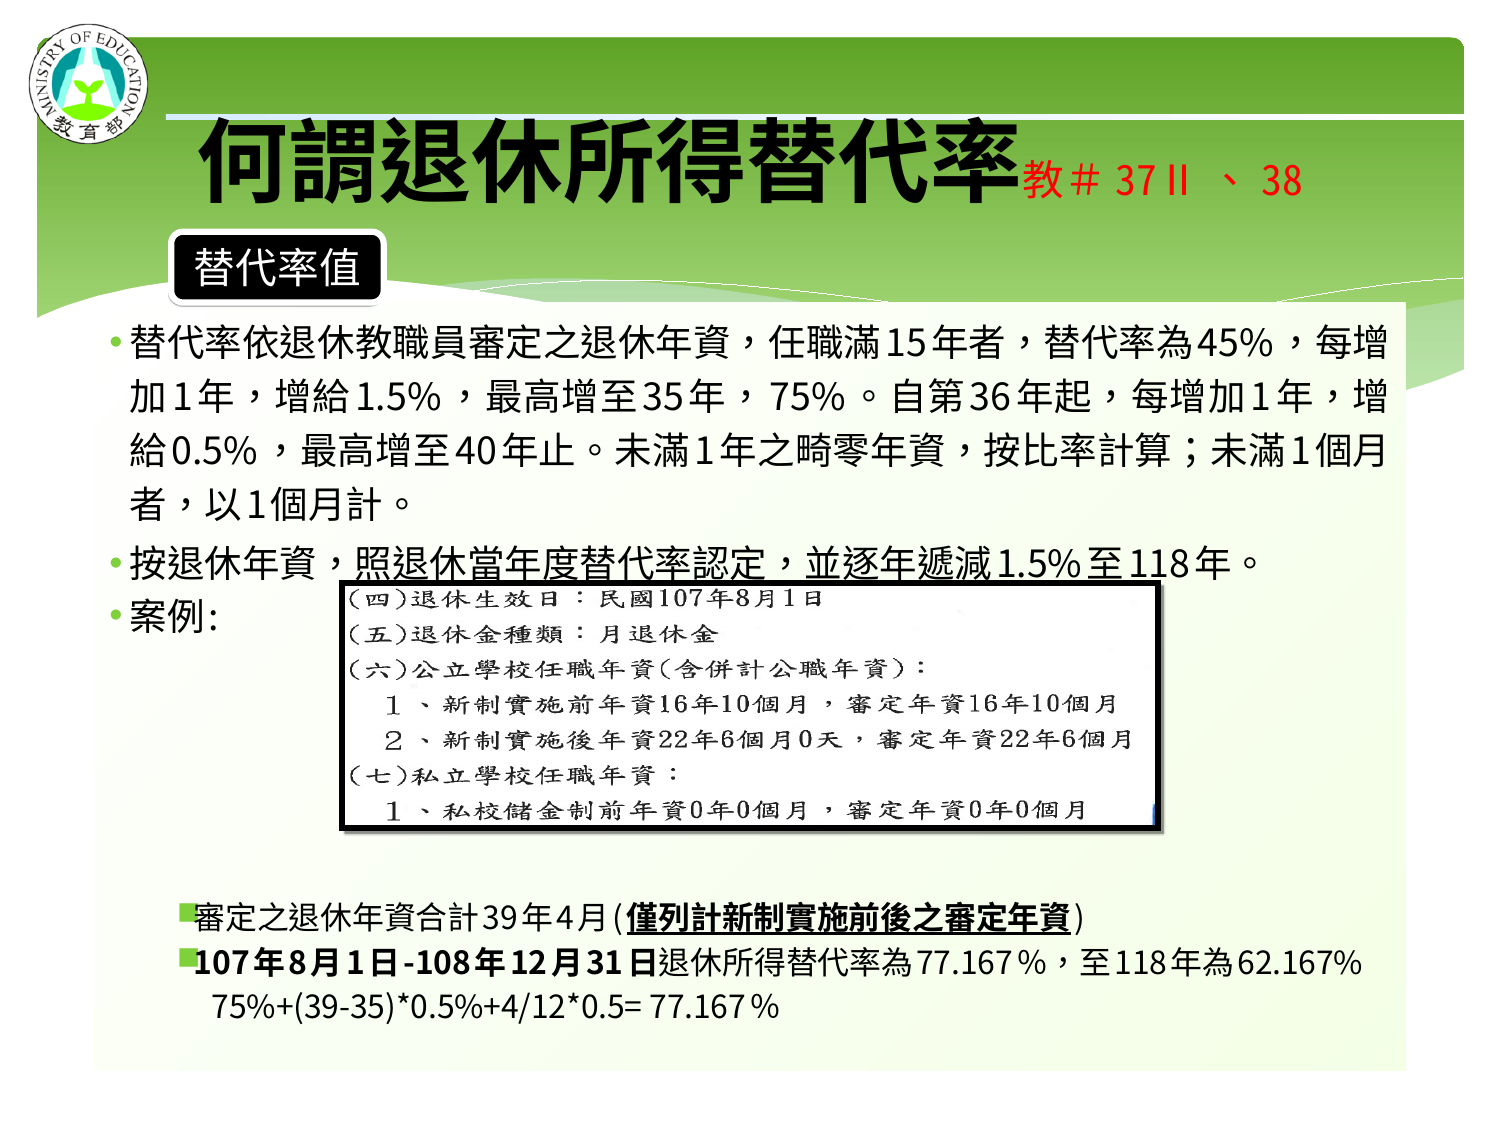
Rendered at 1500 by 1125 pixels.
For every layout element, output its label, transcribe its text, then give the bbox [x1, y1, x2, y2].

picture [27, 22, 149, 145]
title 何謂退休所得替代率教＃37Ⅱ、38 [75, 55, 1425, 261]
list 替代率依退休教職員審定之退休年資，任職滿15年者，替代率為45%，每增加1年，增給1.5%，最高增至35年，75%。自第36年起，每增加1年，增給0.5%，最高增至40年止。未滿1年之畸零年資，按比率計算；未滿1個月者，以1個月計。 按退休年資，照退休當年度替代率認定，並逐年遞減1.5%至118年。 案例: 審定之退休年資合計39年4月(僅列計新制實施前後之審定年資) 107年8月1日-108年12月31日退休所得替代率為77.167％，至118年為62.167% 75%+(39-35)*0.5%+4/12*0.5= 77.167％ [94, 302, 1406, 1071]
text_box 替代率值 [171, 231, 384, 303]
picture [345, 586, 1155, 826]
